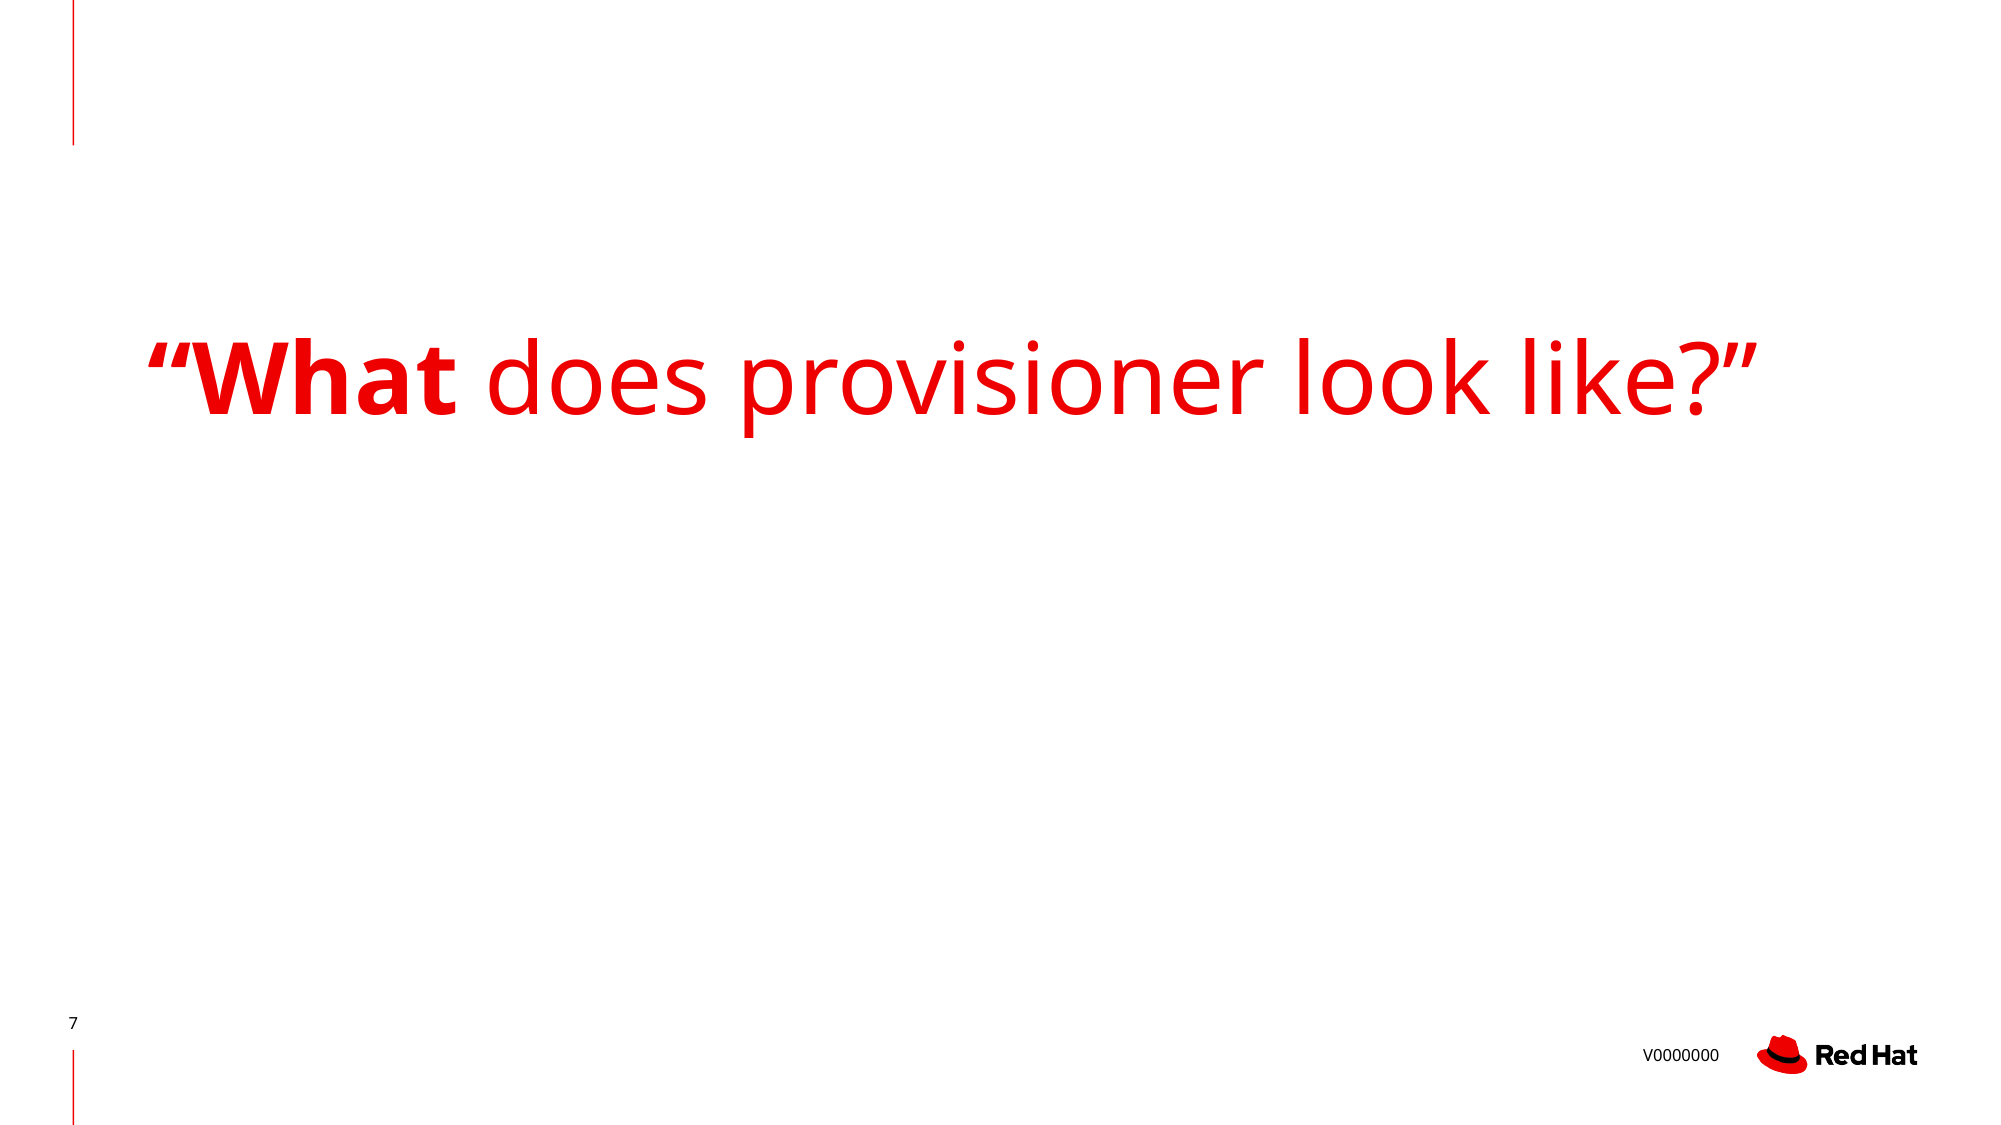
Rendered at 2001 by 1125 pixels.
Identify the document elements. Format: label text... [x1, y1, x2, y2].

slide_number <number> [13, 1012, 134, 1036]
picture [1757, 1035, 1918, 1074]
title “What does provisioner look like?” [147, 195, 1958, 436]
